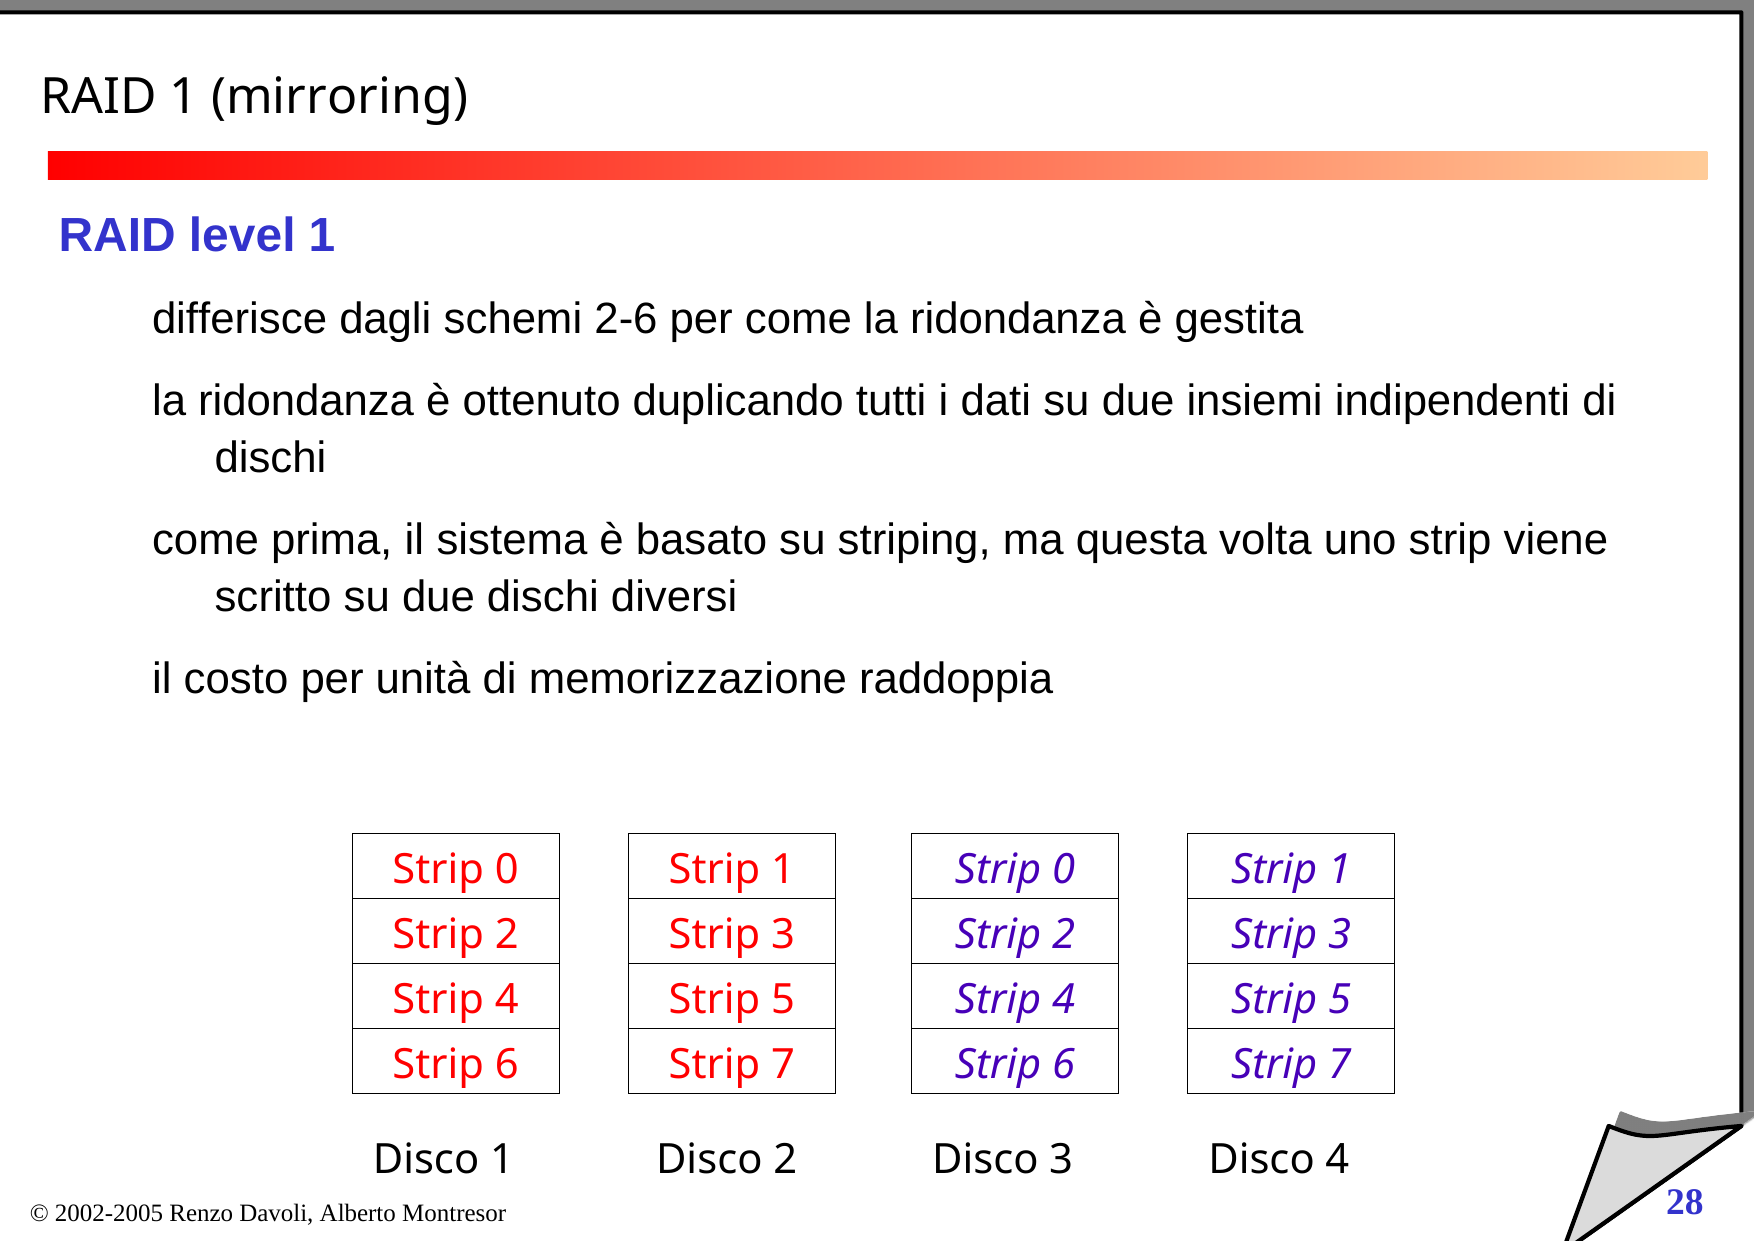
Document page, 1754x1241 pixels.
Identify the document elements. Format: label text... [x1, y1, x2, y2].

text_box Disco 4 [1208, 1126, 1377, 1191]
text_box Disco 2 [655, 1126, 825, 1191]
text_box Strip 5 [1187, 963, 1395, 1028]
text_box Strip 4 [352, 963, 560, 1028]
text_box Strip 3 [1187, 898, 1395, 963]
text_box Strip 7 [628, 1028, 836, 1094]
text_box Strip 0 [911, 833, 1119, 898]
text_box Strip 7 [1187, 1028, 1395, 1094]
text_box Strip 2 [911, 898, 1119, 963]
list RAID level 1 differisce dagli schemi 2-6 per come la ridondanza è gestita la ridondanza è ottenuto duplicando tutti i dati su due insiemi indipendenti di dischi come prima, il sistema è basato su striping, ma questa volta uno strip viene scritto su due dischi diversi il costo per unità di memorizzazione raddoppia [58, 206, 1696, 815]
text_box Strip 2 [352, 898, 560, 963]
text_box Strip 0 [352, 833, 560, 898]
text_box Strip 1 [628, 833, 836, 898]
text_box Strip 6 [911, 1028, 1119, 1094]
text_box 14 [750, 152, 754, 179]
title RAID 1 (mirroring) [40, 49, 1714, 144]
text_box Strip 6 [352, 1028, 560, 1094]
text_box Disco 1 [372, 1126, 534, 1191]
text_box Strip 3 [628, 898, 836, 963]
text_box Strip 4 [911, 963, 1119, 1028]
text_box Disco 3 [932, 1126, 1101, 1191]
text_box Strip 1 [1187, 833, 1395, 898]
text_box Strip 5 [628, 963, 836, 1028]
